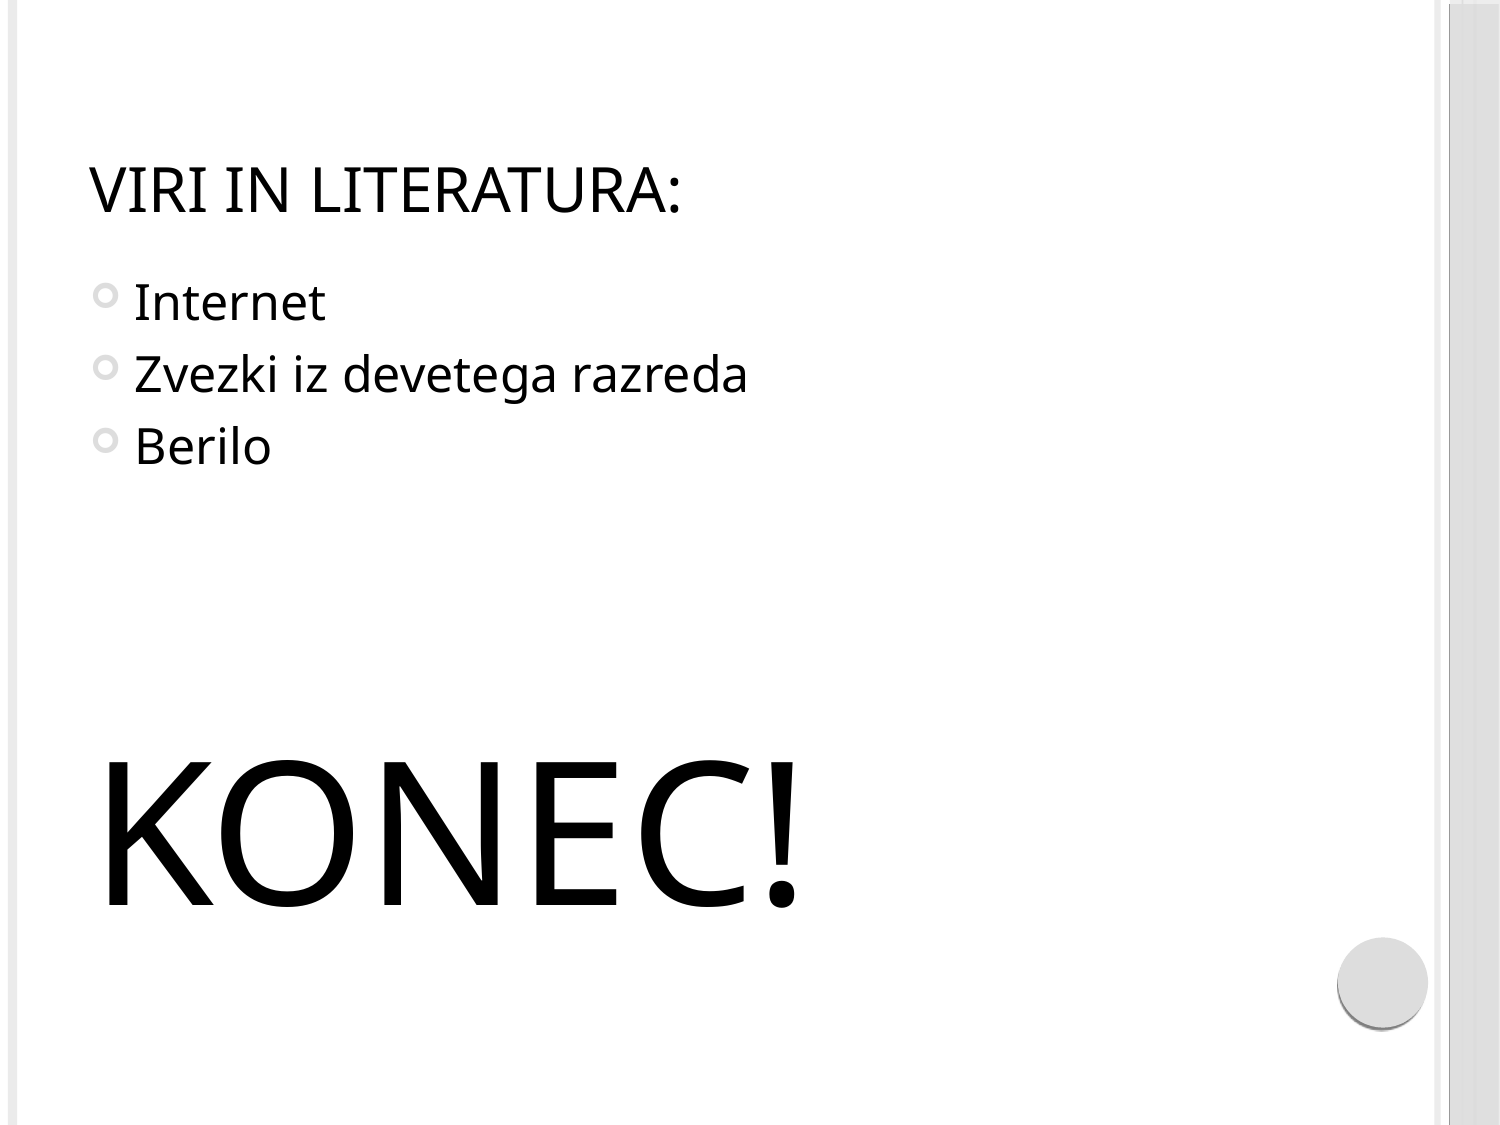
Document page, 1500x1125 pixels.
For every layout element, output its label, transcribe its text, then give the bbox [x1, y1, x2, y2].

title VIRI in LITERATURA: [75, 45, 1300, 233]
list Internet Zvezki iz devetega razreda Berilo KONEC! [75, 262, 1300, 1062]
